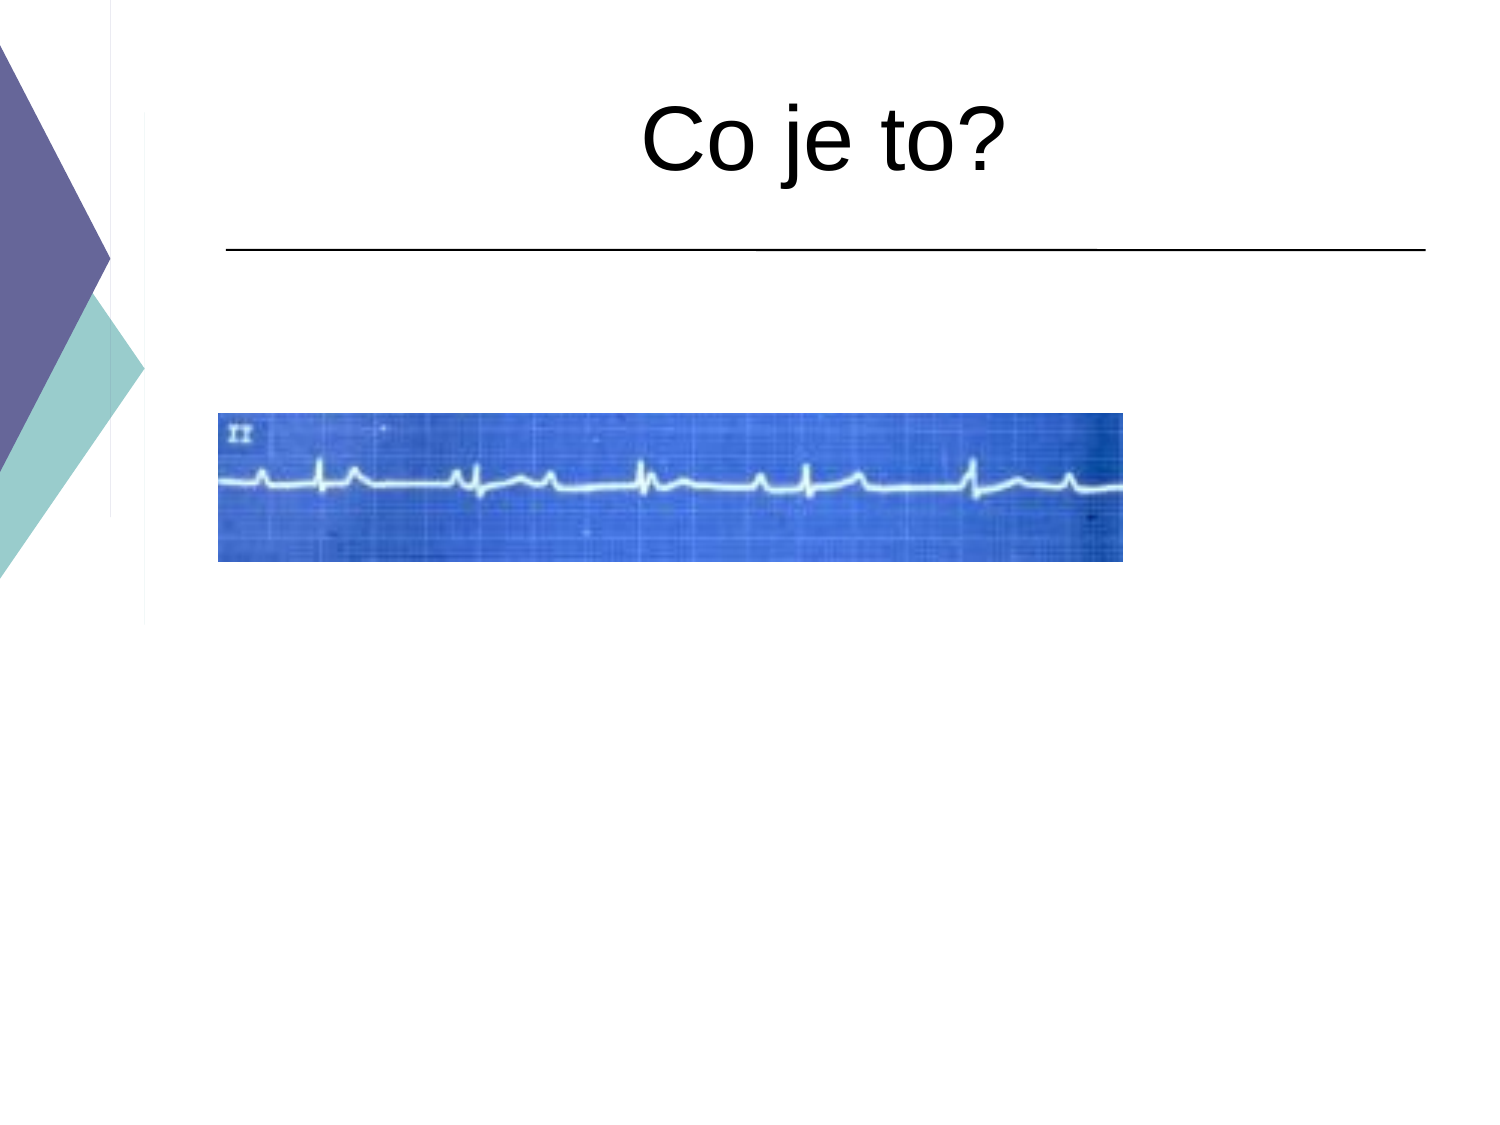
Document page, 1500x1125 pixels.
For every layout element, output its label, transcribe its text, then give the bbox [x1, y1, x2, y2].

picture [218, 413, 1123, 562]
title Co je to? [224, 41, 1425, 237]
